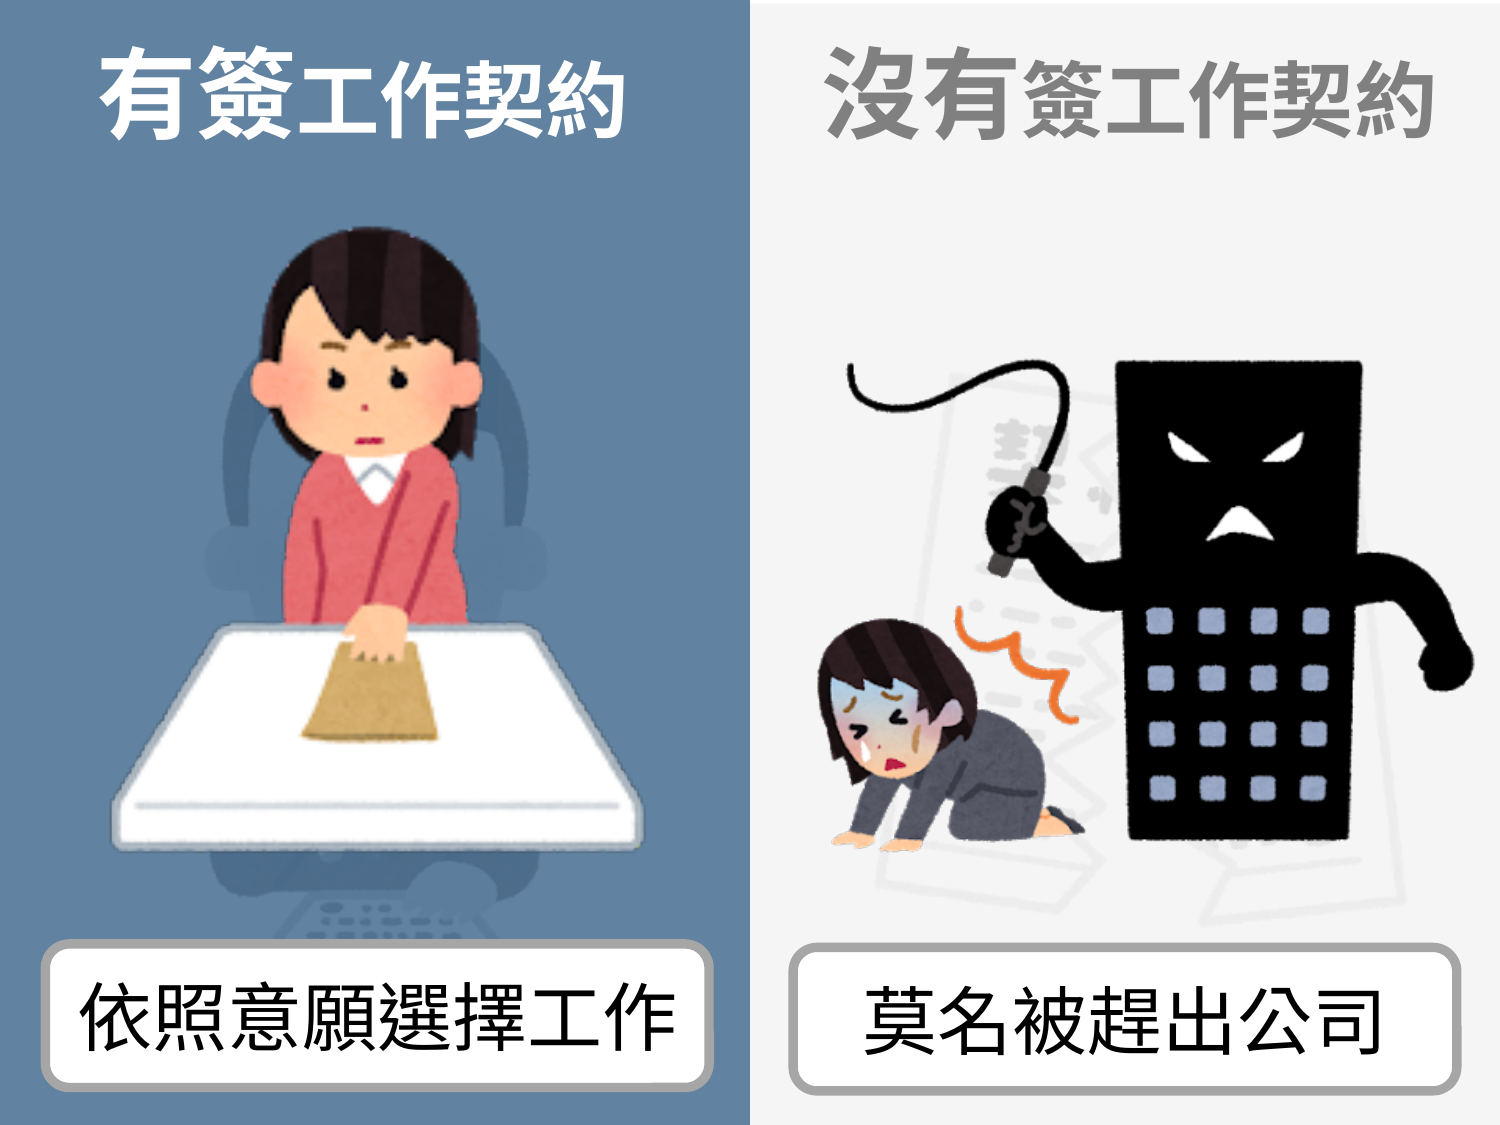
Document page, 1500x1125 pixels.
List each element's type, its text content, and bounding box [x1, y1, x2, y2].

text_box [0, 0, 1500, 1125]
picture [796, 279, 1500, 943]
picture [56, 215, 715, 873]
text_box 莫名被趕出公司 [793, 947, 1457, 1091]
list 有簽工作契約 [45, 23, 680, 159]
text_box 依照意願選擇工作 [45, 943, 710, 1088]
list 沒有簽工作契約 [759, 23, 1500, 159]
